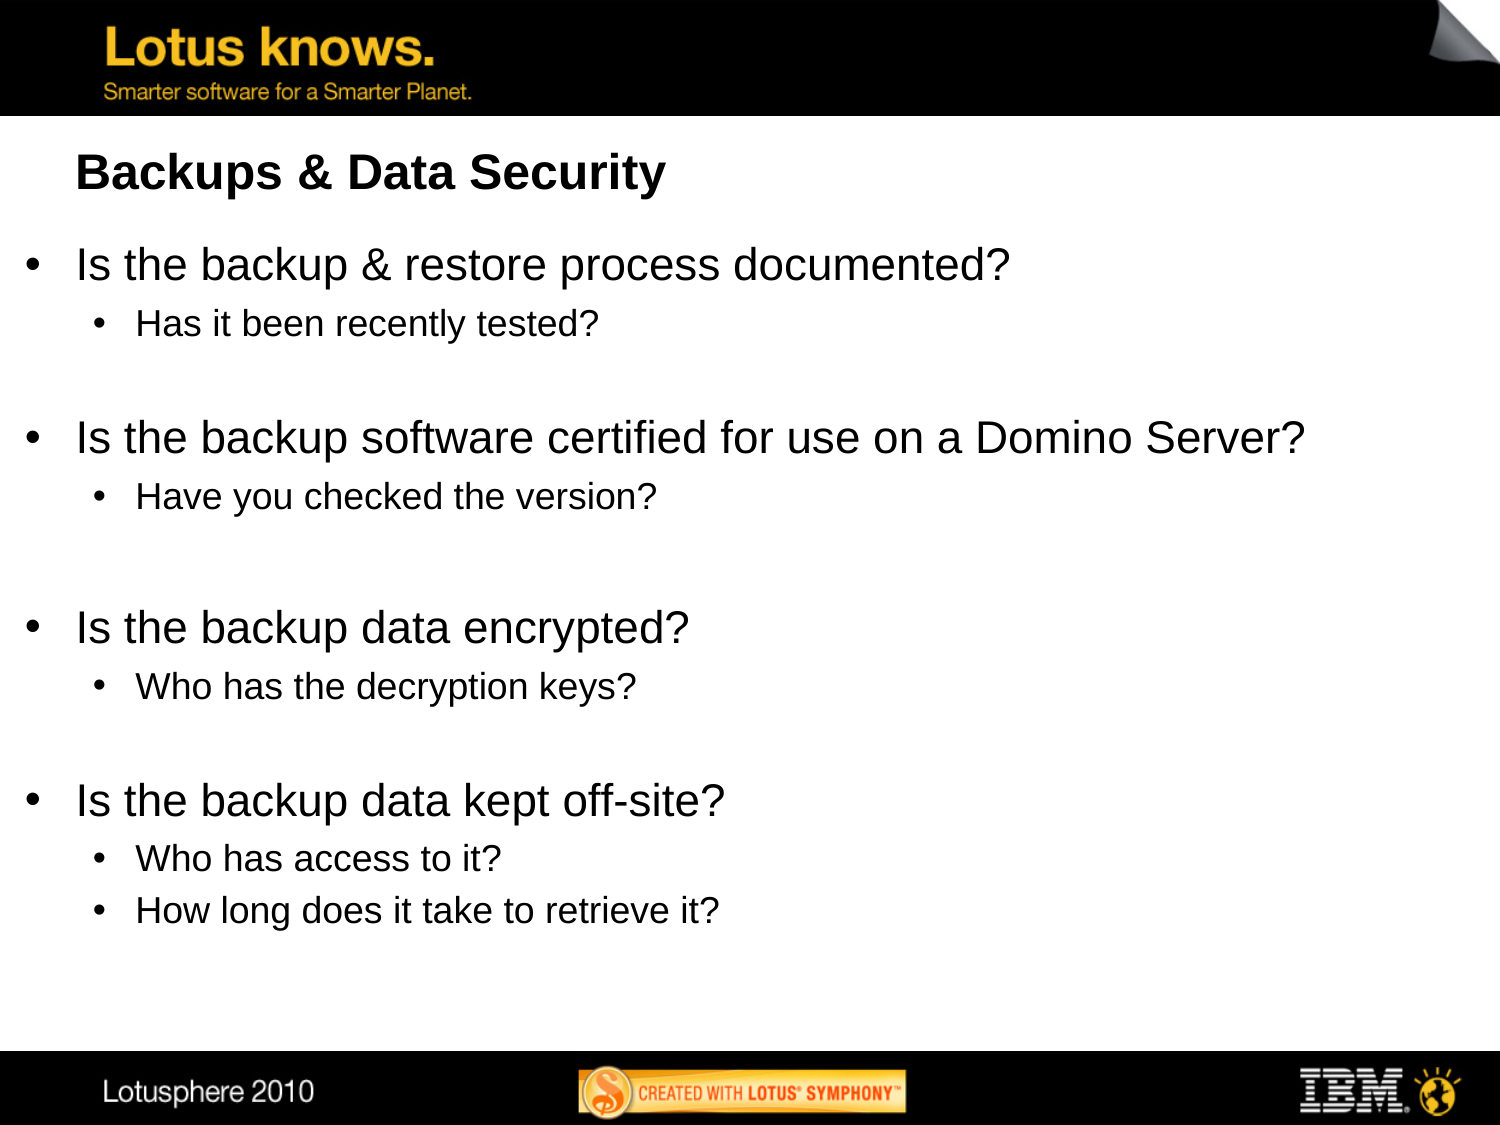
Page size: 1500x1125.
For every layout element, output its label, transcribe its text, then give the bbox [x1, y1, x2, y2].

title Backups & Data Security [74, 137, 1475, 200]
list Is the backup & restore process documented? Has it been recently tested? Is the backup software certified for use on a Domino Server? Have you checked the version? Is the backup data encrypted? Who has the decryption keys? Is the backup data kept off-site? Who has access to it? How long does it take to retrieve it? [24, 237, 1476, 1026]
picture [0, 1053, 1500, 1125]
picture [0, 0, 1500, 114]
